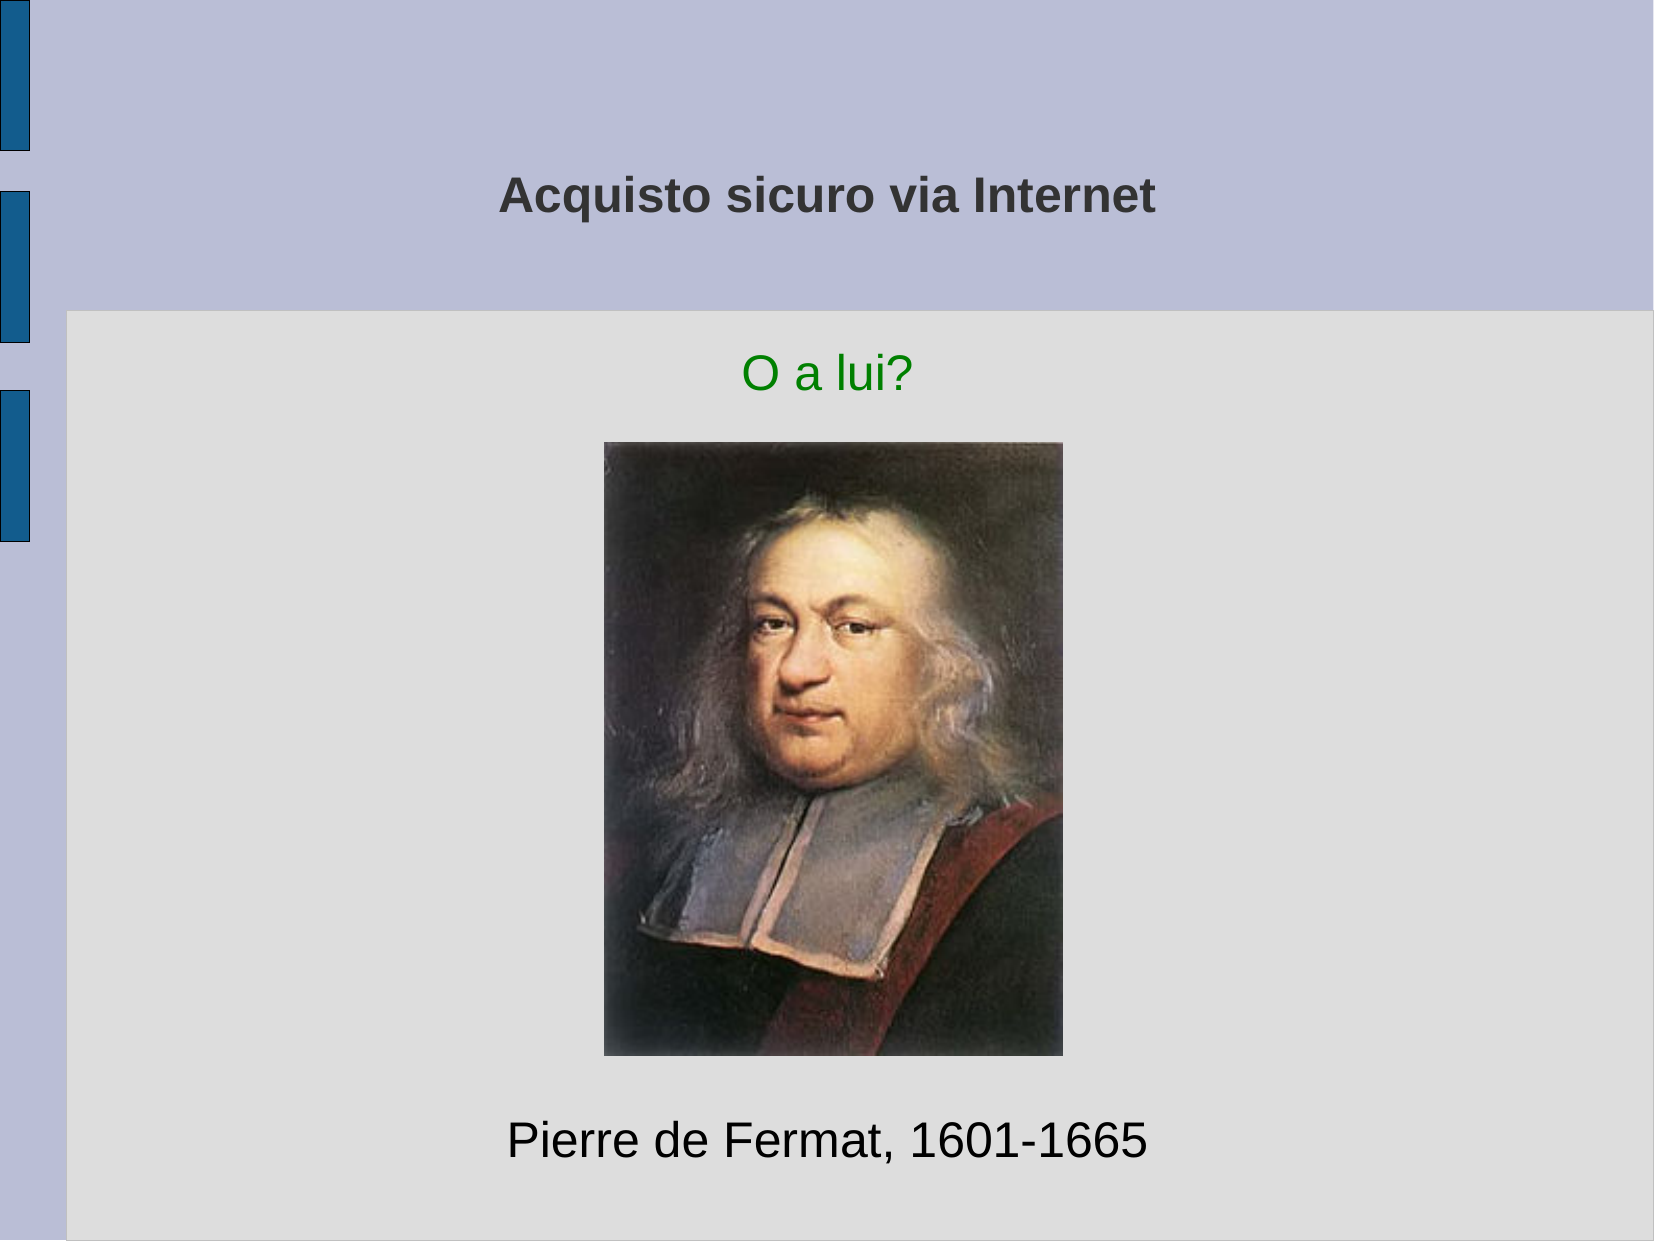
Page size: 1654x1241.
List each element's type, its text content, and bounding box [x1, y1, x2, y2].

title Acquisto sicuro via Internet [121, 91, 1534, 299]
picture [604, 442, 1063, 1056]
list O a lui? Pierre de Fermat, 1601-1665 [121, 344, 1534, 1169]
